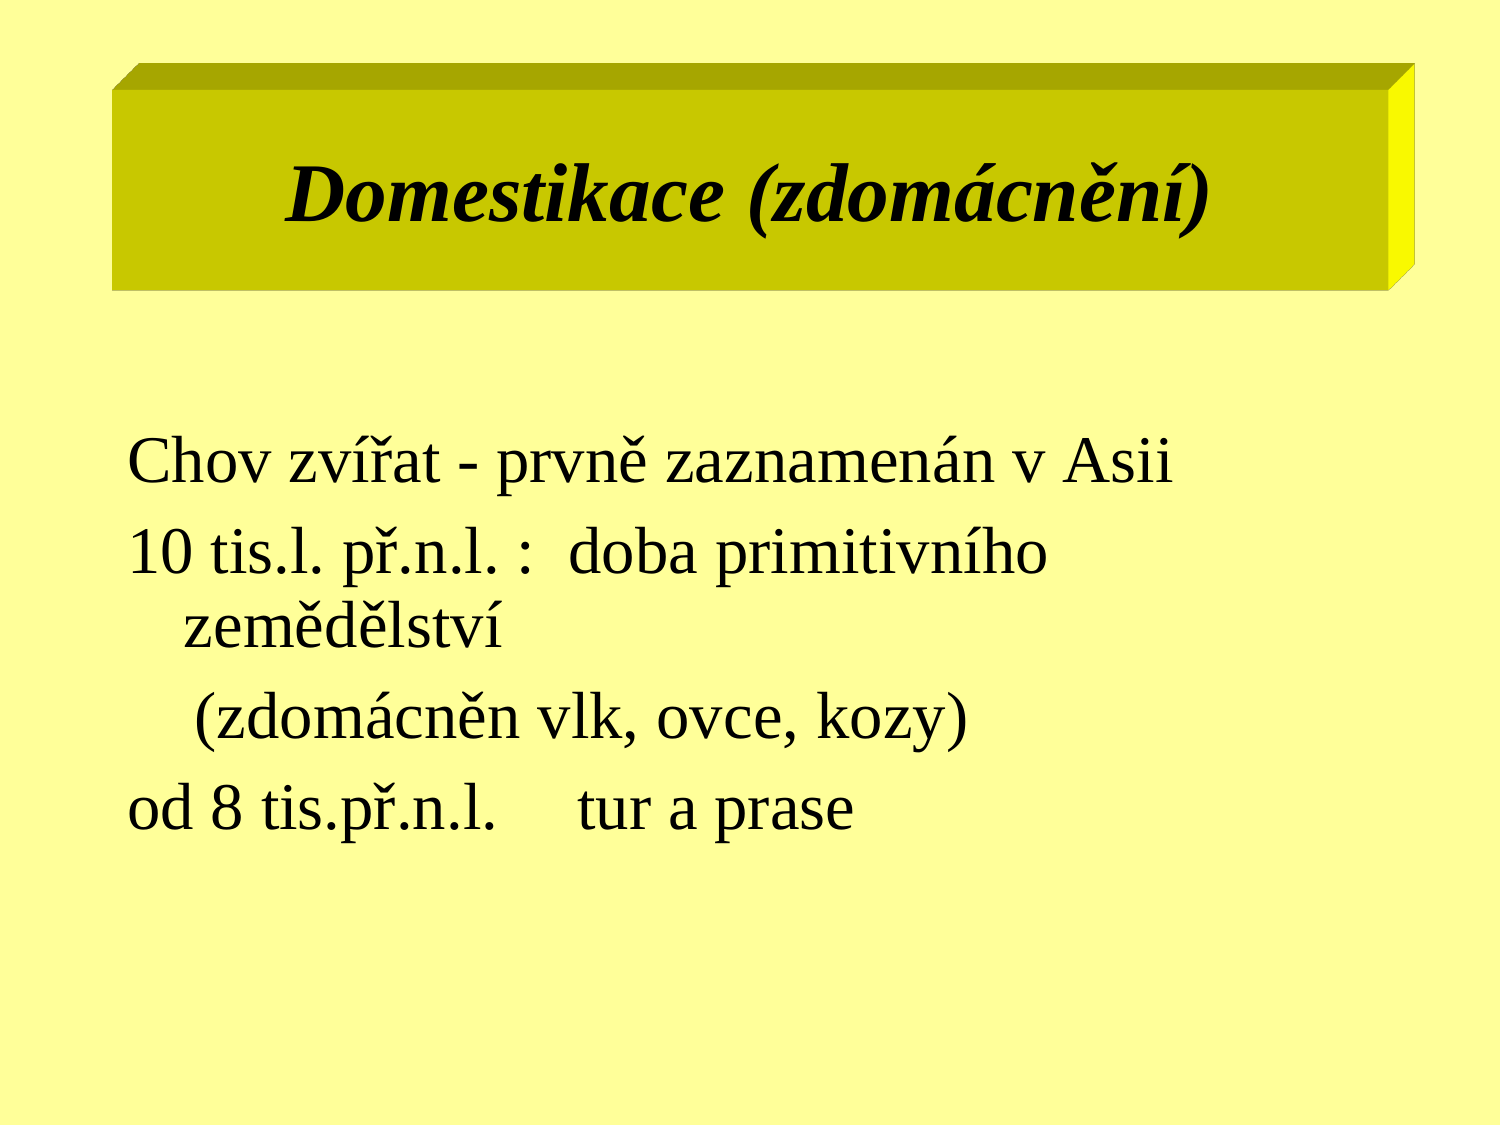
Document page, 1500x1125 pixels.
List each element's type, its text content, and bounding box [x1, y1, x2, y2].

text_box [1388, 63, 1414, 290]
title Domestikace (zdomácnění) [112, 36, 1388, 324]
list Chov zvířat - prvně zaznamenán v Asii 10 tis.l. př.n.l. : doba primitivního zemědělství (zdomácněn vlk, ovce, kozy) od 8 tis.př.n.l. tur a prase [112, 324, 1388, 1001]
